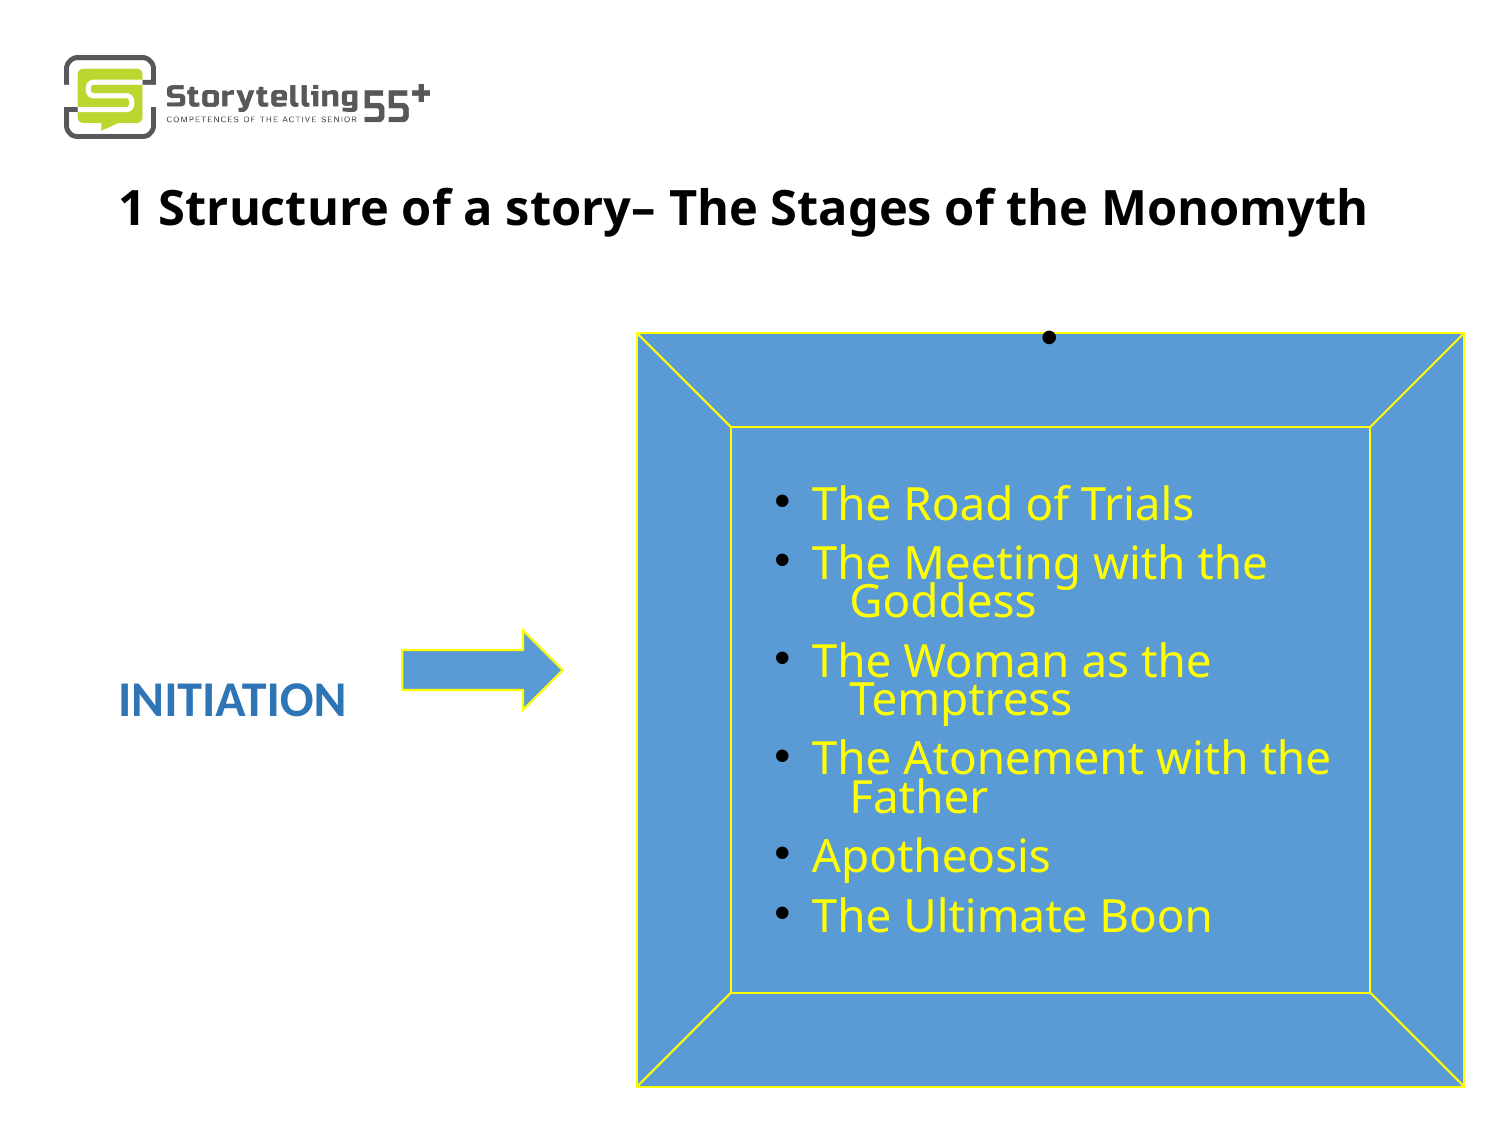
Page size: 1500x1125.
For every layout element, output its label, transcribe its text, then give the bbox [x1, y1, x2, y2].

list The Road of Trials The Meeting with the Goddess The Woman as the Temptress The Atonement with the Father Apotheosis The Ultimate Boon [759, 299, 1397, 1014]
list INITIATION [103, 299, 741, 1014]
text_box [402, 630, 563, 710]
title 1 Structure of a story– The Stages of the Monomyth [103, 59, 1397, 314]
text_box [636, 332, 1465, 1087]
picture [64, 55, 430, 139]
